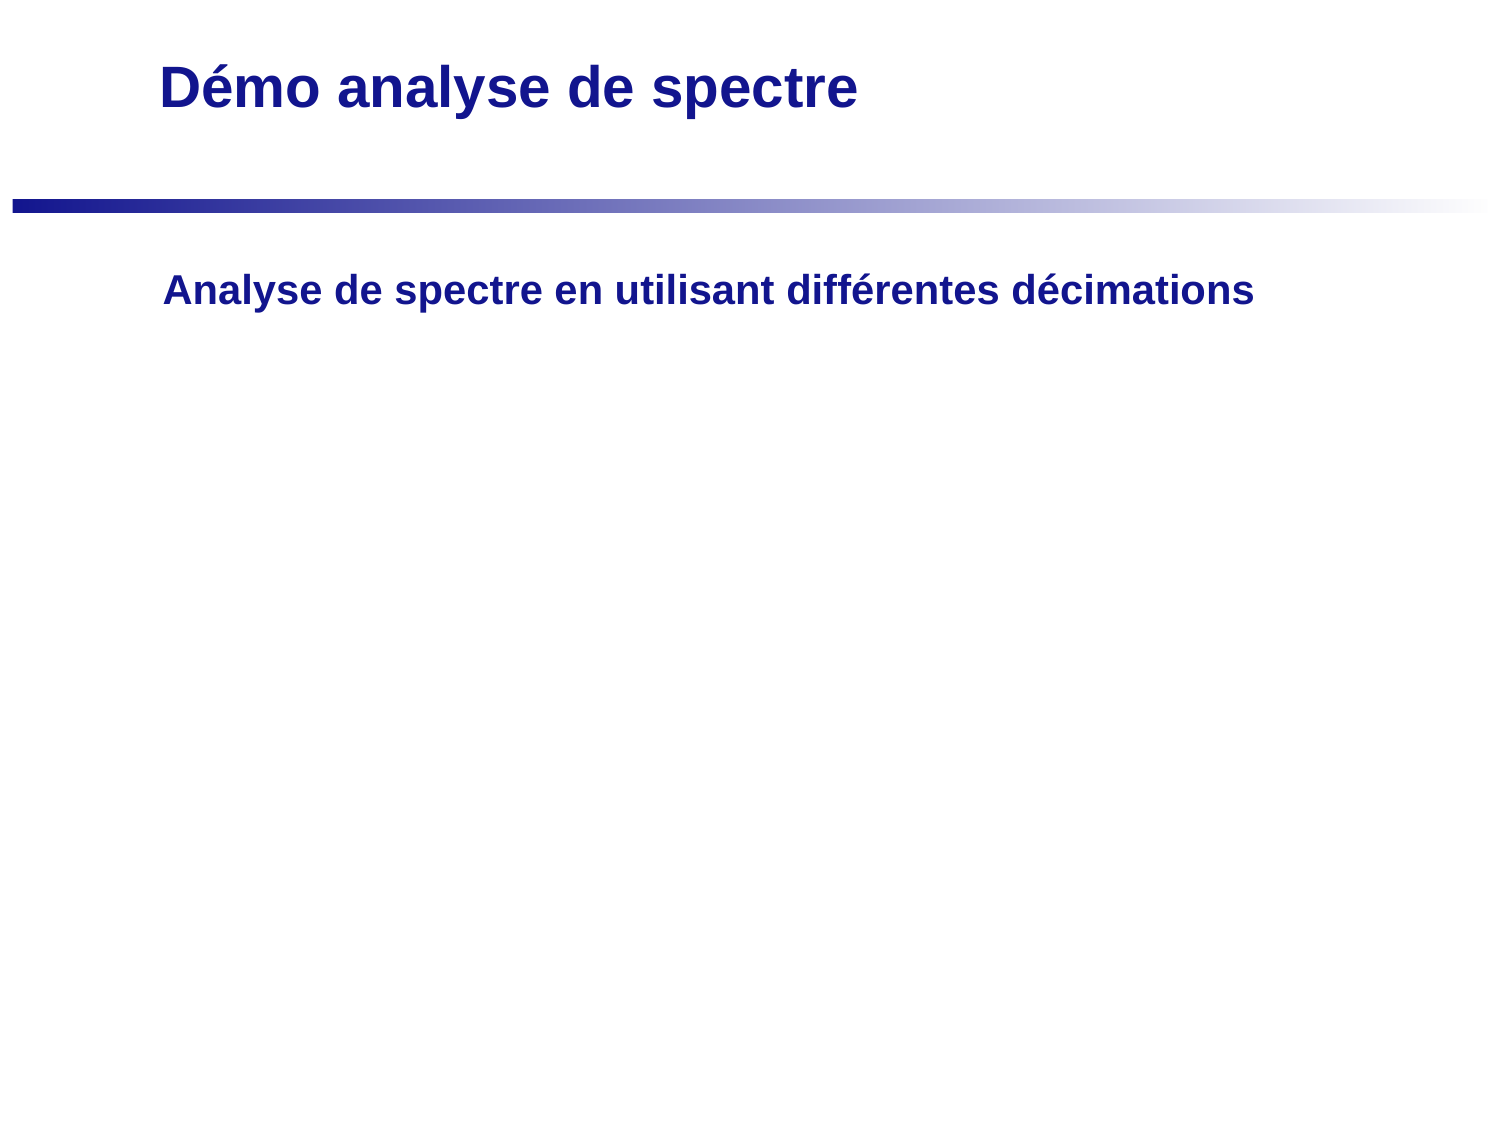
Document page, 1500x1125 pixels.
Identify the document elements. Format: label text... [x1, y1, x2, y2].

title Démo analyse de spectre [159, 7, 1385, 168]
list Analyse de spectre en utilisant différentes décimations [162, 267, 1388, 879]
